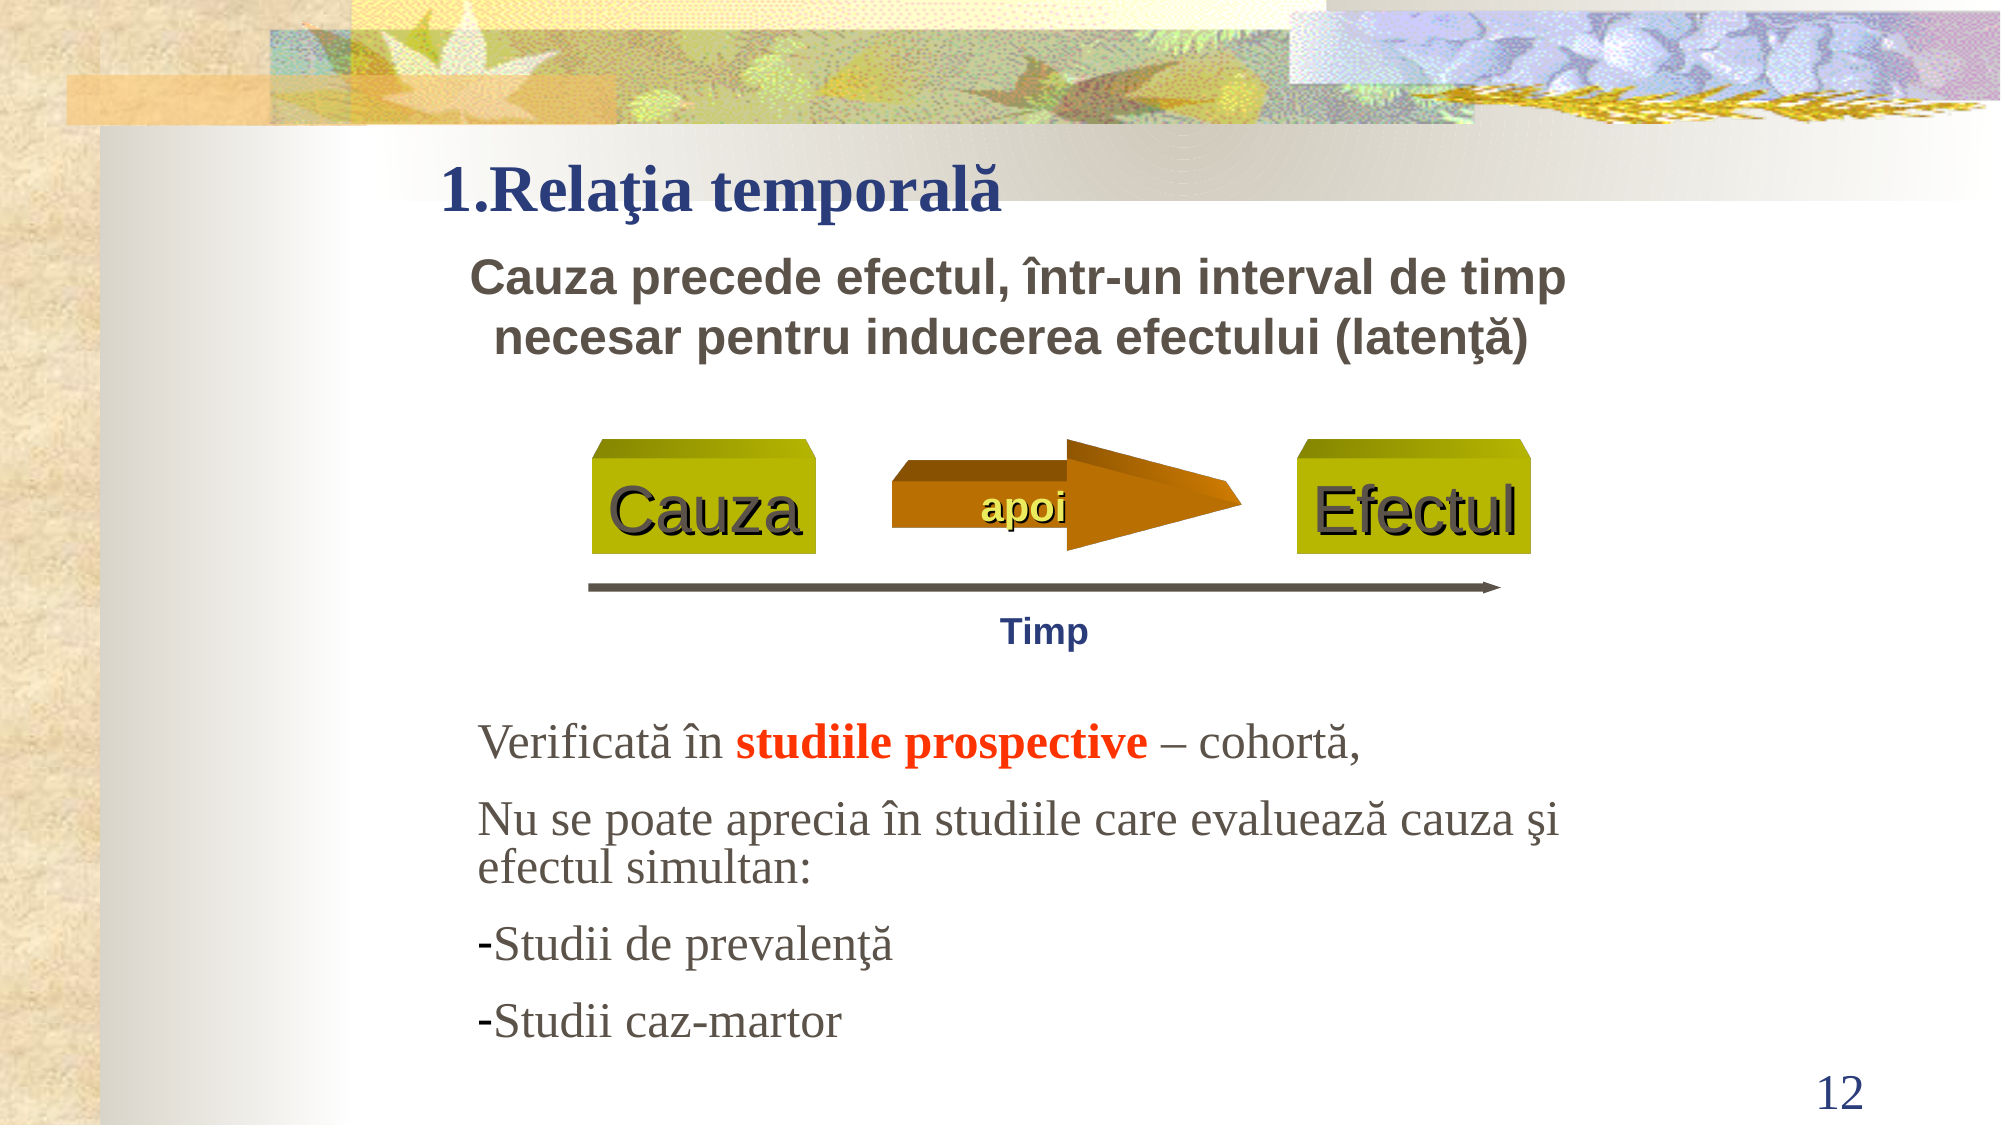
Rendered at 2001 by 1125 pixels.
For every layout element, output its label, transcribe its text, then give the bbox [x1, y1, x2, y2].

text_box Cauza precede efectul, într-un interval de timp necesar pentru inducerea efectului (latenţă) [437, 237, 1600, 372]
title 1.Relaţia temporală [425, 137, 1701, 213]
text_box [1800, 1052, 2000, 1125]
text_box Timp [962, 600, 1127, 660]
text_box Verificată în studiile prospective – cohortă, Nu se poate aprecia în studiile care evaluează cauza şi efectul simultan: Studii de prevalenţă Studii caz-martor [462, 712, 1688, 1054]
